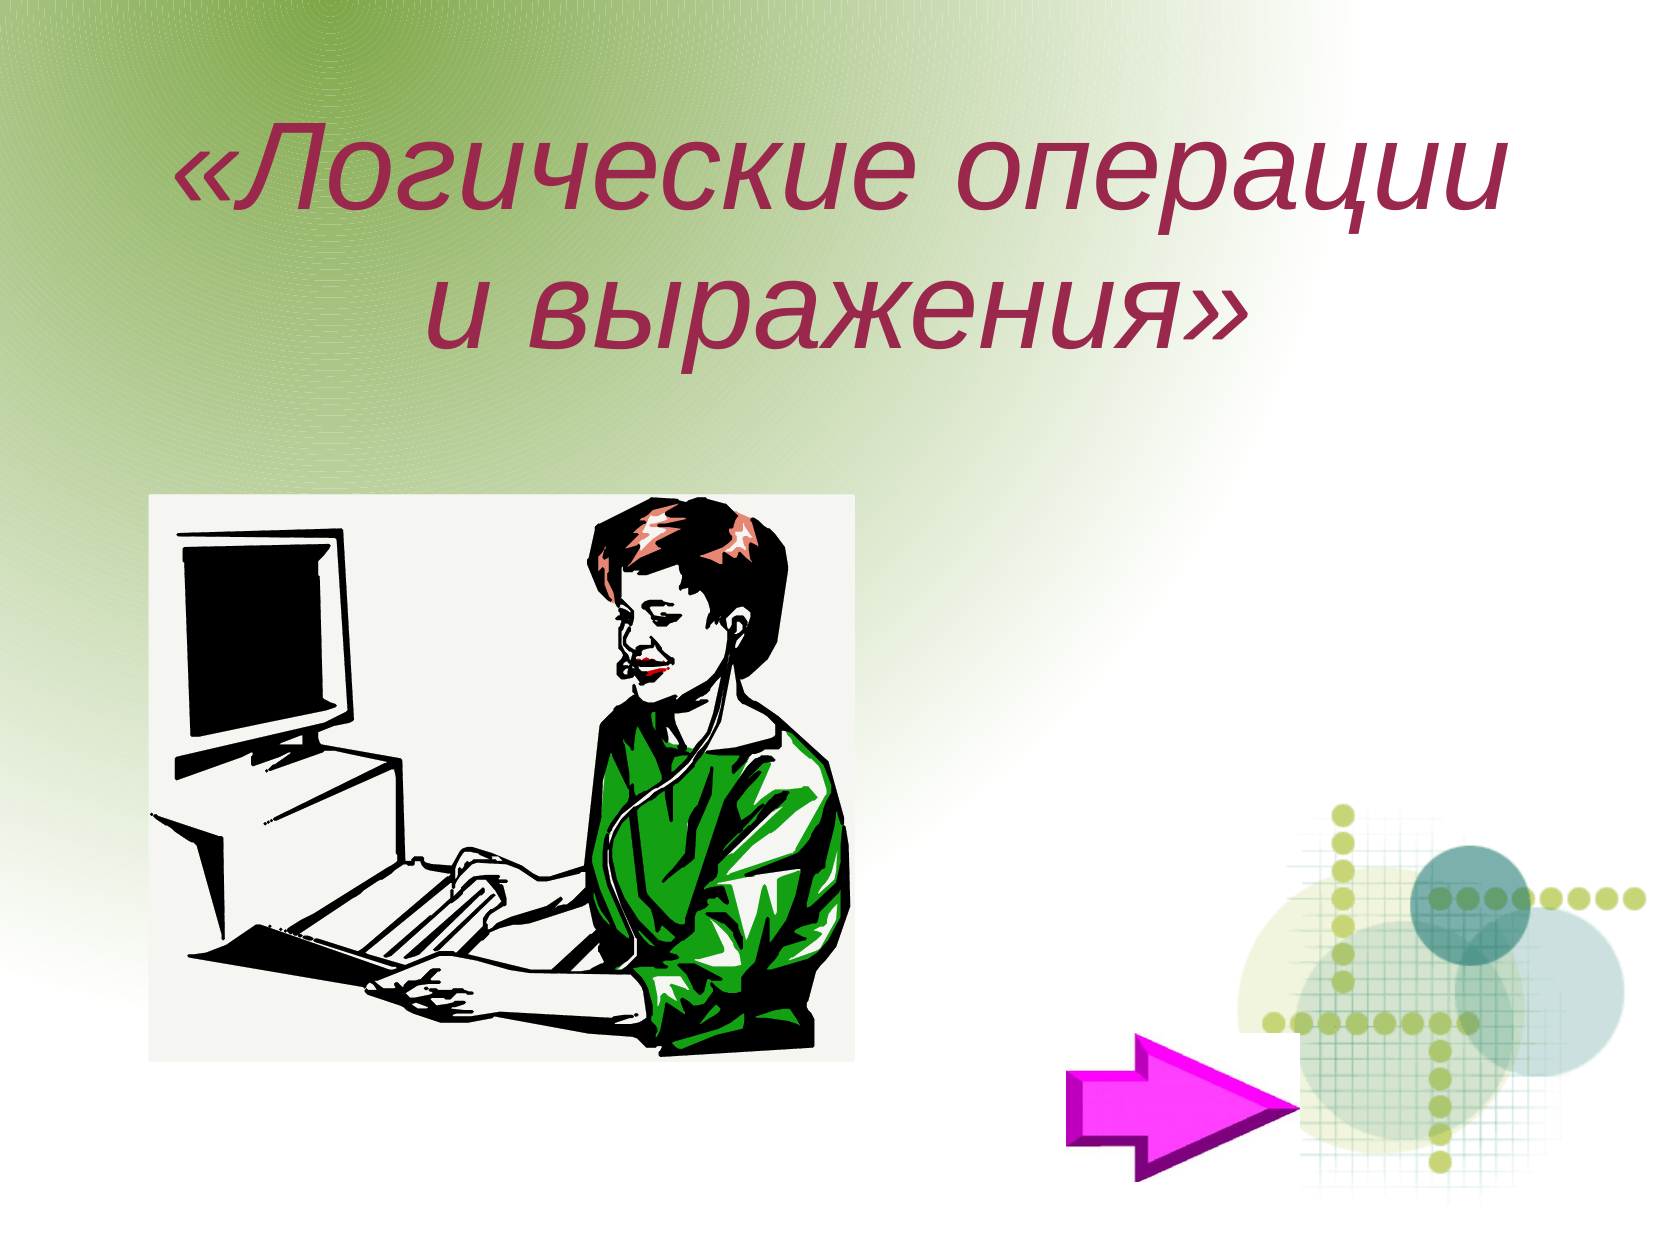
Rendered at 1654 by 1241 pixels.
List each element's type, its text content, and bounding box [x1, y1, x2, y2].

text_box «Логические операции и выражения» [118, 88, 1565, 473]
picture [148, 494, 857, 1063]
picture [1066, 792, 1654, 1211]
